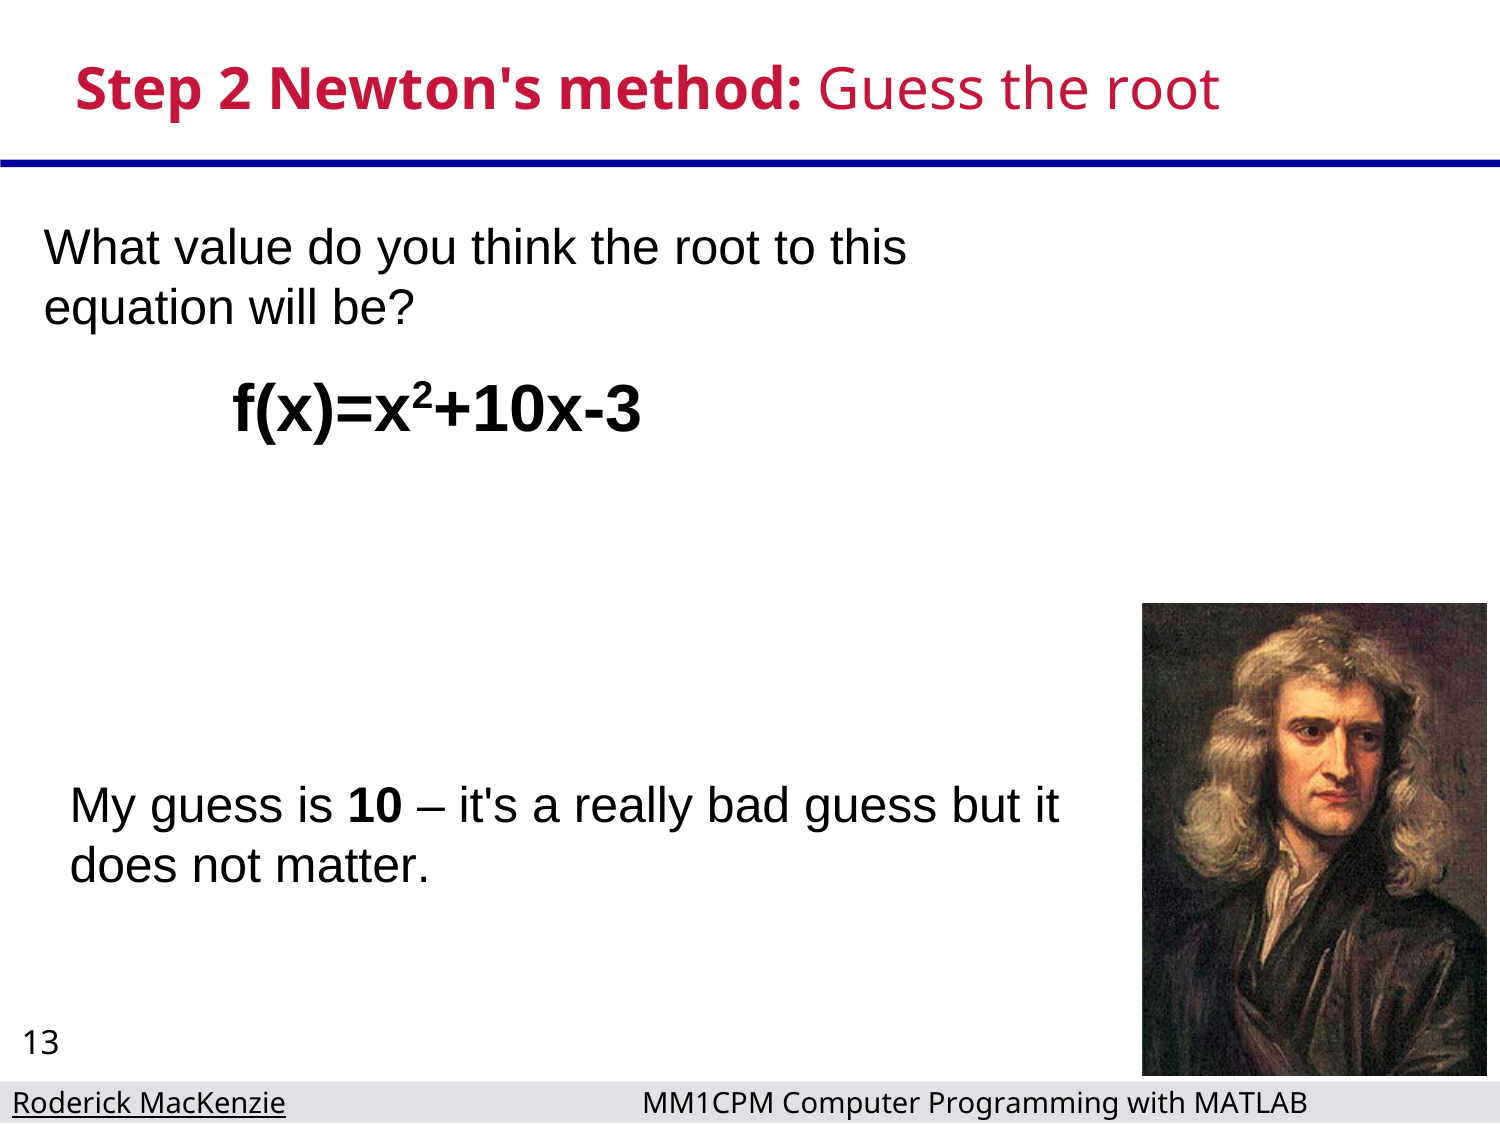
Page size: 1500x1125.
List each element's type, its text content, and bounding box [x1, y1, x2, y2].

picture [1142, 603, 1487, 1076]
title Step 2 Newton's method: Guess the root [60, 11, 1452, 163]
text_box f(x)=x2+10x-3 [217, 357, 693, 453]
text_box My guess is 10 – it's a really bad guess but it does not matter. [54, 764, 1110, 900]
text_box <number> [6, 1013, 222, 1084]
text_box What value do you think the root to this equation will be? [28, 207, 1084, 343]
